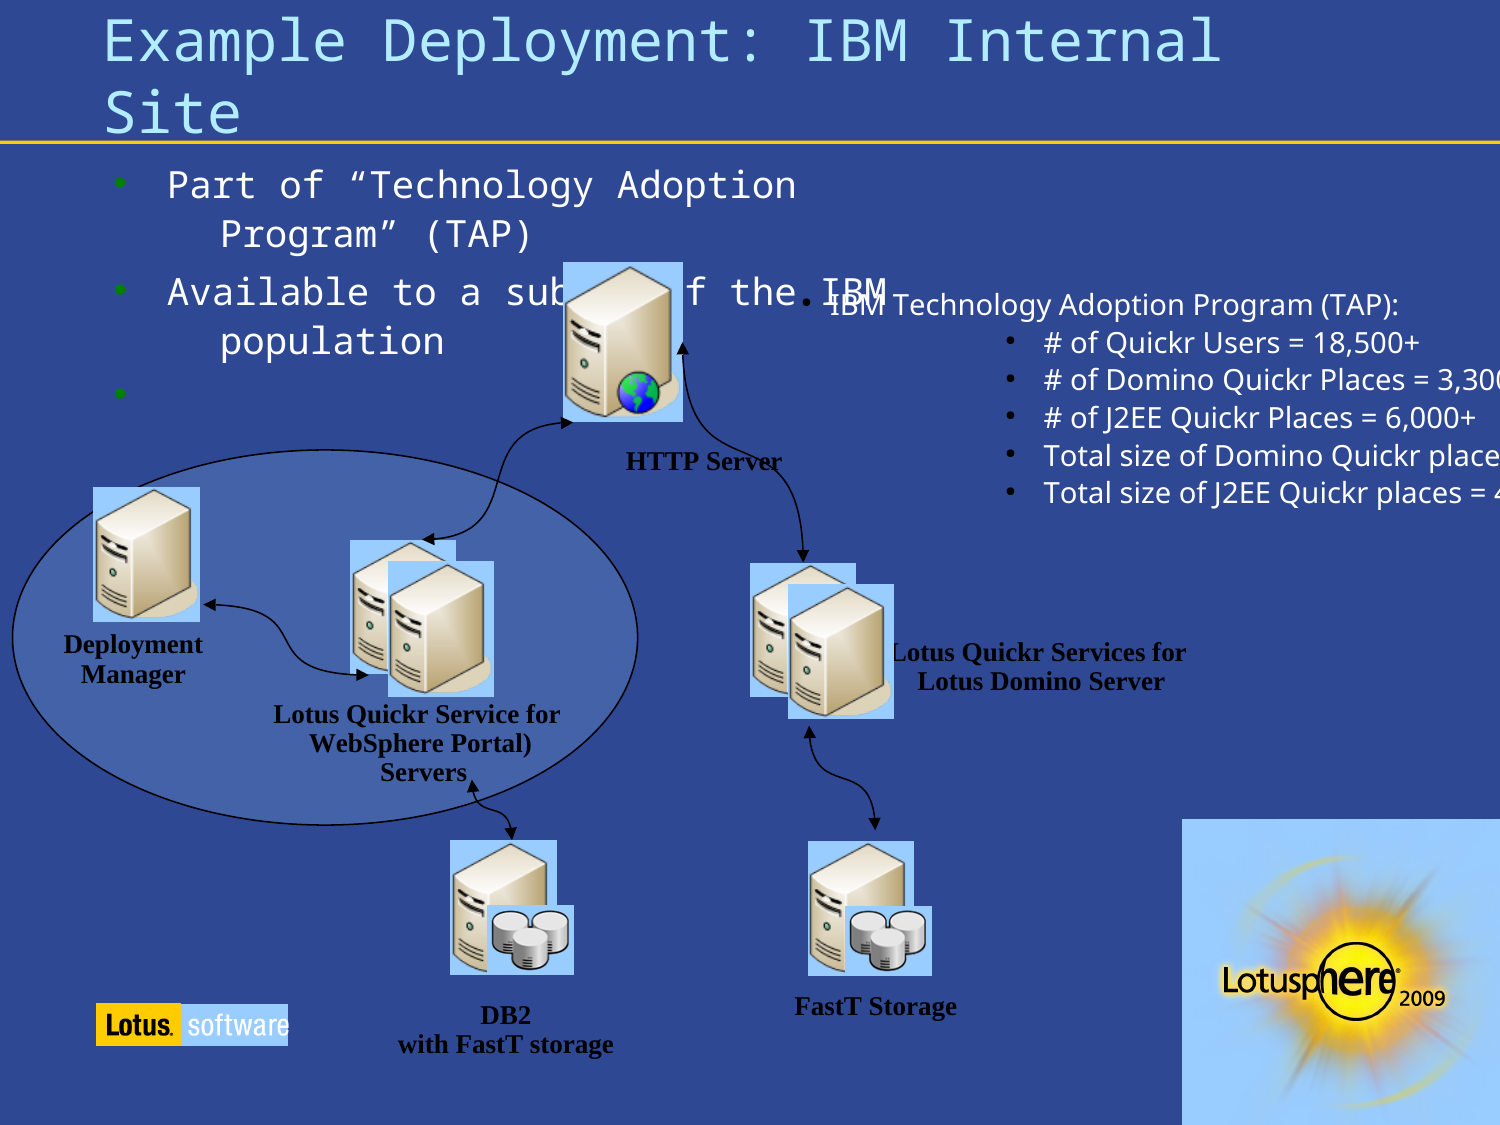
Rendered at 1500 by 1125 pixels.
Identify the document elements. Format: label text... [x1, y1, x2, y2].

text_box DB2 with FastT storage [380, 994, 632, 1067]
picture [93, 486, 201, 622]
picture [450, 840, 575, 976]
text_box Lotus Quickr Services for Lotus Domino Server [894, 631, 1207, 704]
list Part of “Technology Adoption Program” (TAP) Available to a subset of the IBM population [78, 159, 942, 306]
title Example Deployment: IBM Internal Site [102, 43, 1384, 108]
picture [807, 840, 932, 976]
text_box [448, 481, 638, 746]
picture [350, 539, 494, 693]
text_box [12, 449, 496, 826]
text_box Lotus Quickr Service for WebSphere Portal) Servers [259, 693, 581, 795]
picture [750, 562, 894, 720]
picture [562, 262, 683, 422]
picture [1181, 818, 1500, 1125]
picture [96, 1003, 289, 1046]
text_box Deployment Manager [50, 623, 217, 696]
text_box FastT Storage [780, 985, 971, 1028]
text_box IBM Technology Adoption Program (TAP): # of Quickr Users = 18,500+ # of Domino Quickr Places = 3,300+ # of J2EE Quickr Places = 6,000+ Total size of Domino Quickr places = 220+ GB Total size of J2EE Quickr places = 430+ GB [801, 283, 1453, 478]
text_box HTTP Server [612, 440, 797, 483]
text_box [476, 795, 495, 801]
